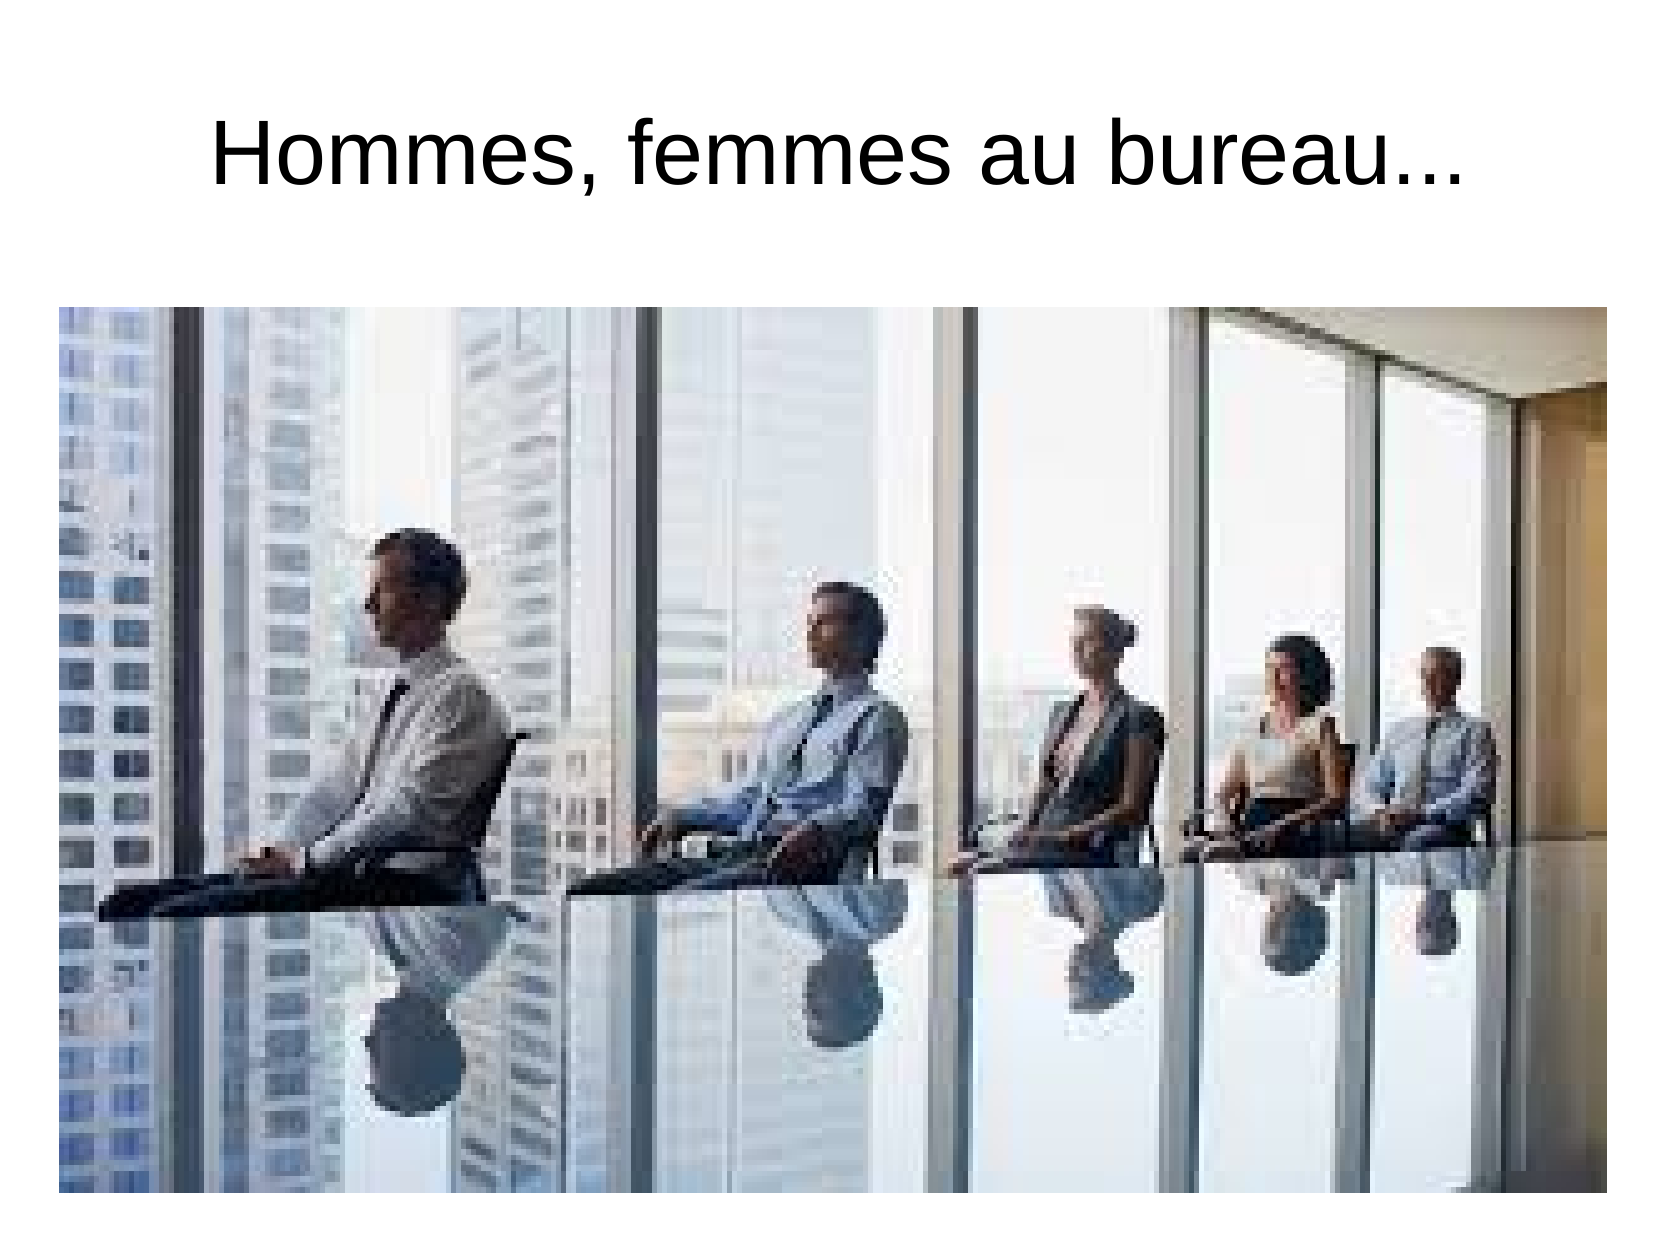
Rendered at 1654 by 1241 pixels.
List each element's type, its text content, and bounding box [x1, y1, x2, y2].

title Hommes, femmes au bureau... [82, 49, 1571, 257]
picture [59, 307, 1607, 1193]
